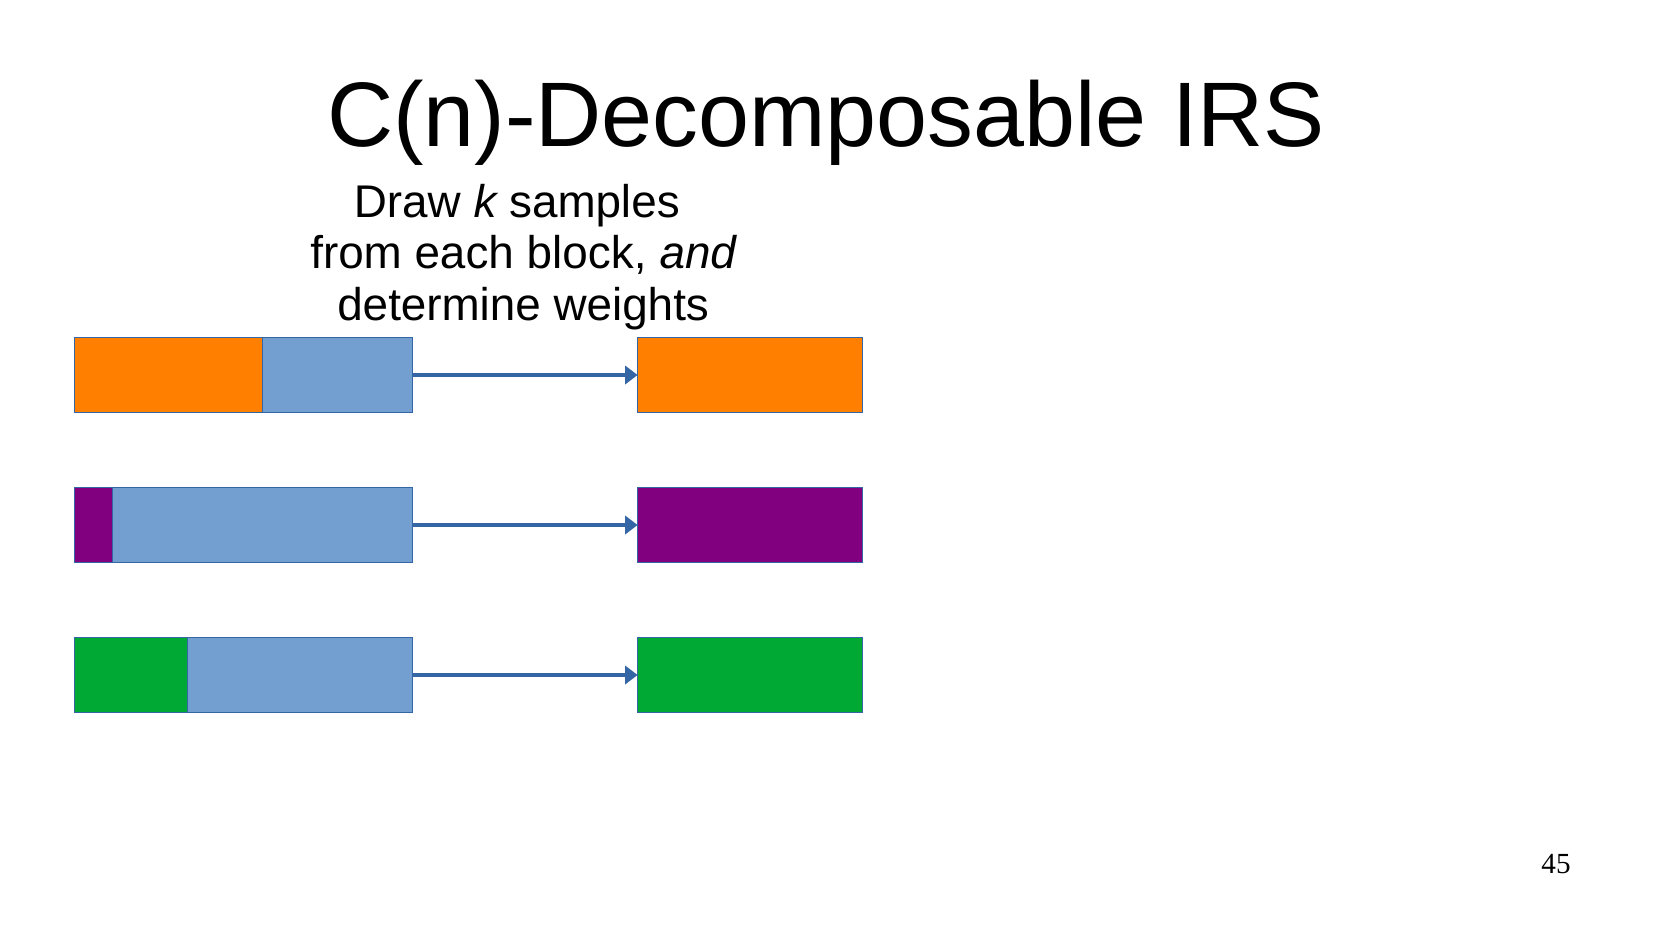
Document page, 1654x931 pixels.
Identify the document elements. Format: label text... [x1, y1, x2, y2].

text_box [74, 337, 413, 413]
text_box [637, 637, 863, 713]
text_box [74, 637, 413, 713]
text_box [637, 337, 863, 413]
text_box [637, 487, 863, 563]
text_box [74, 487, 413, 563]
text_box Draw k samples from each block, and determine weights [295, 168, 751, 338]
title C(n)-Decomposable IRS [82, 37, 1571, 193]
